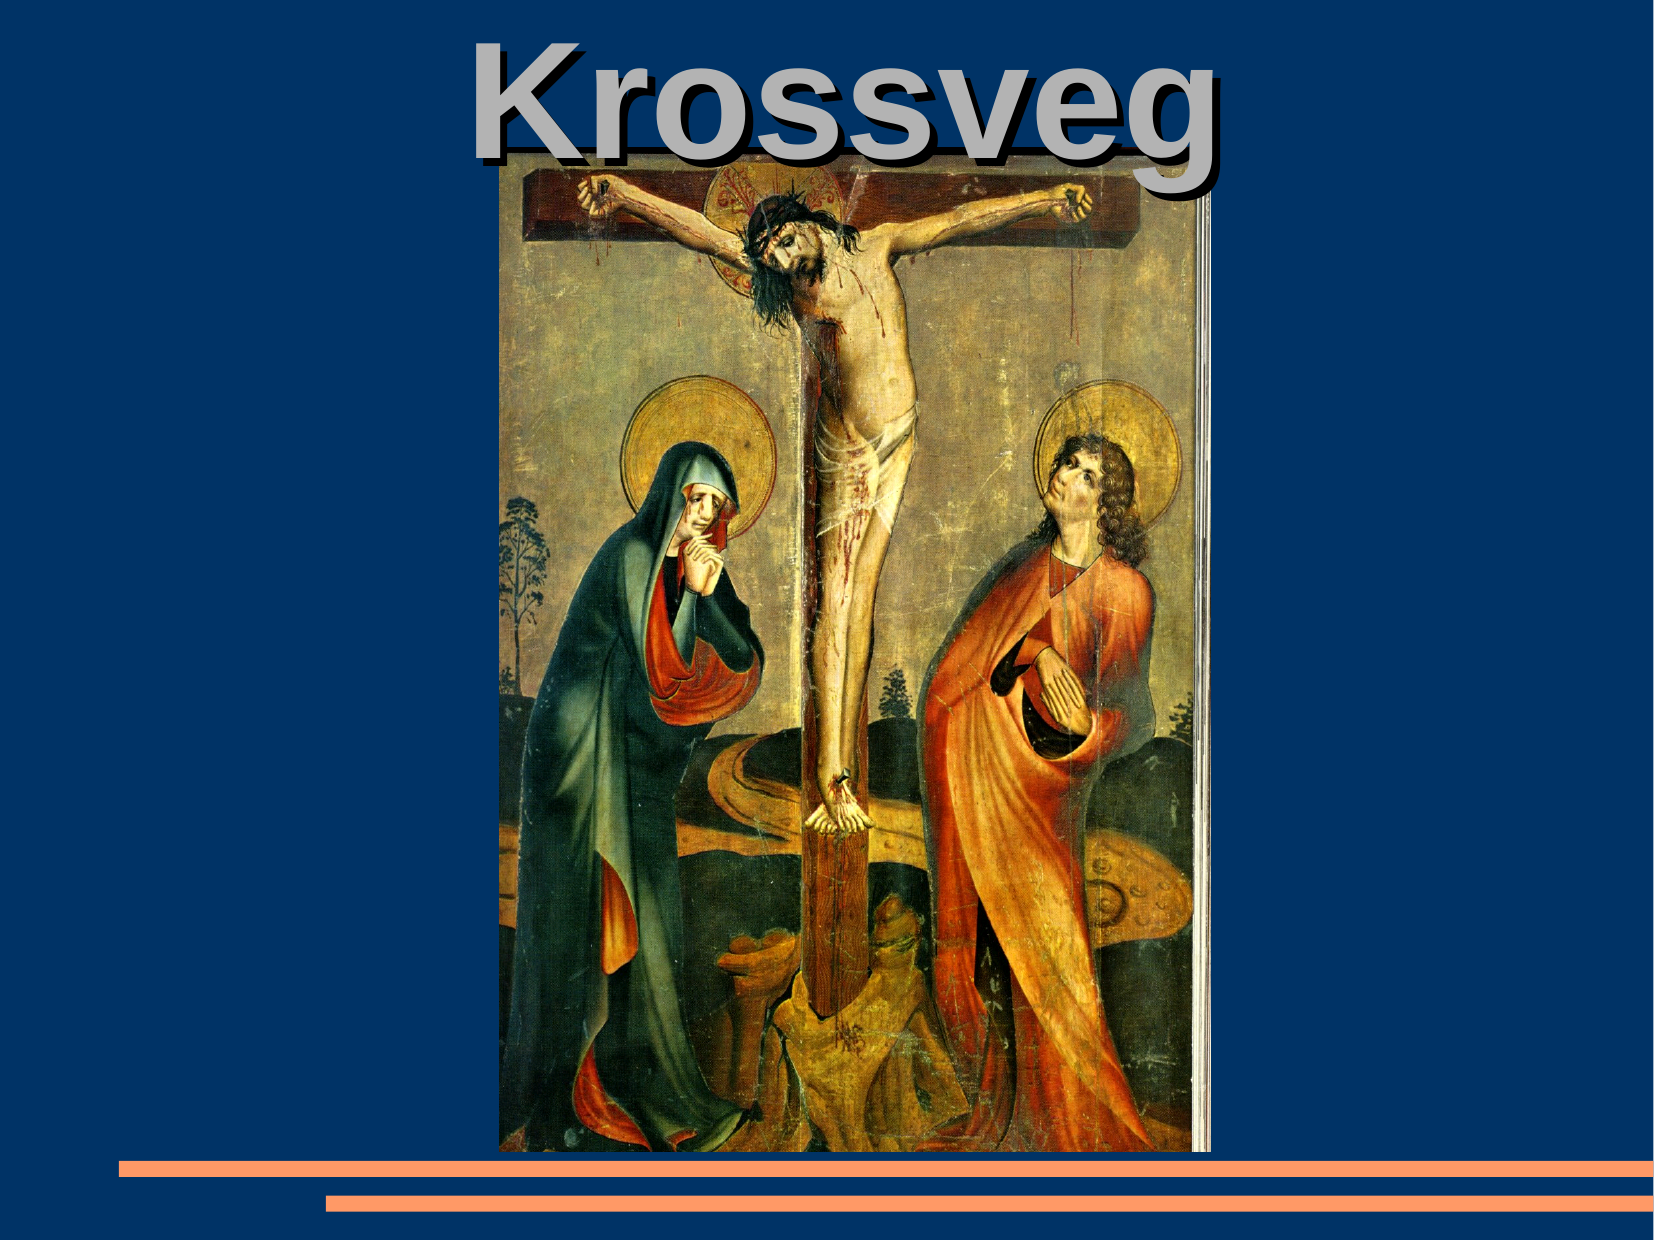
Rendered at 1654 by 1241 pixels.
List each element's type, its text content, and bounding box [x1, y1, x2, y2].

text_box Krossveg [450, 0, 1239, 201]
picture [499, 201, 1211, 1152]
